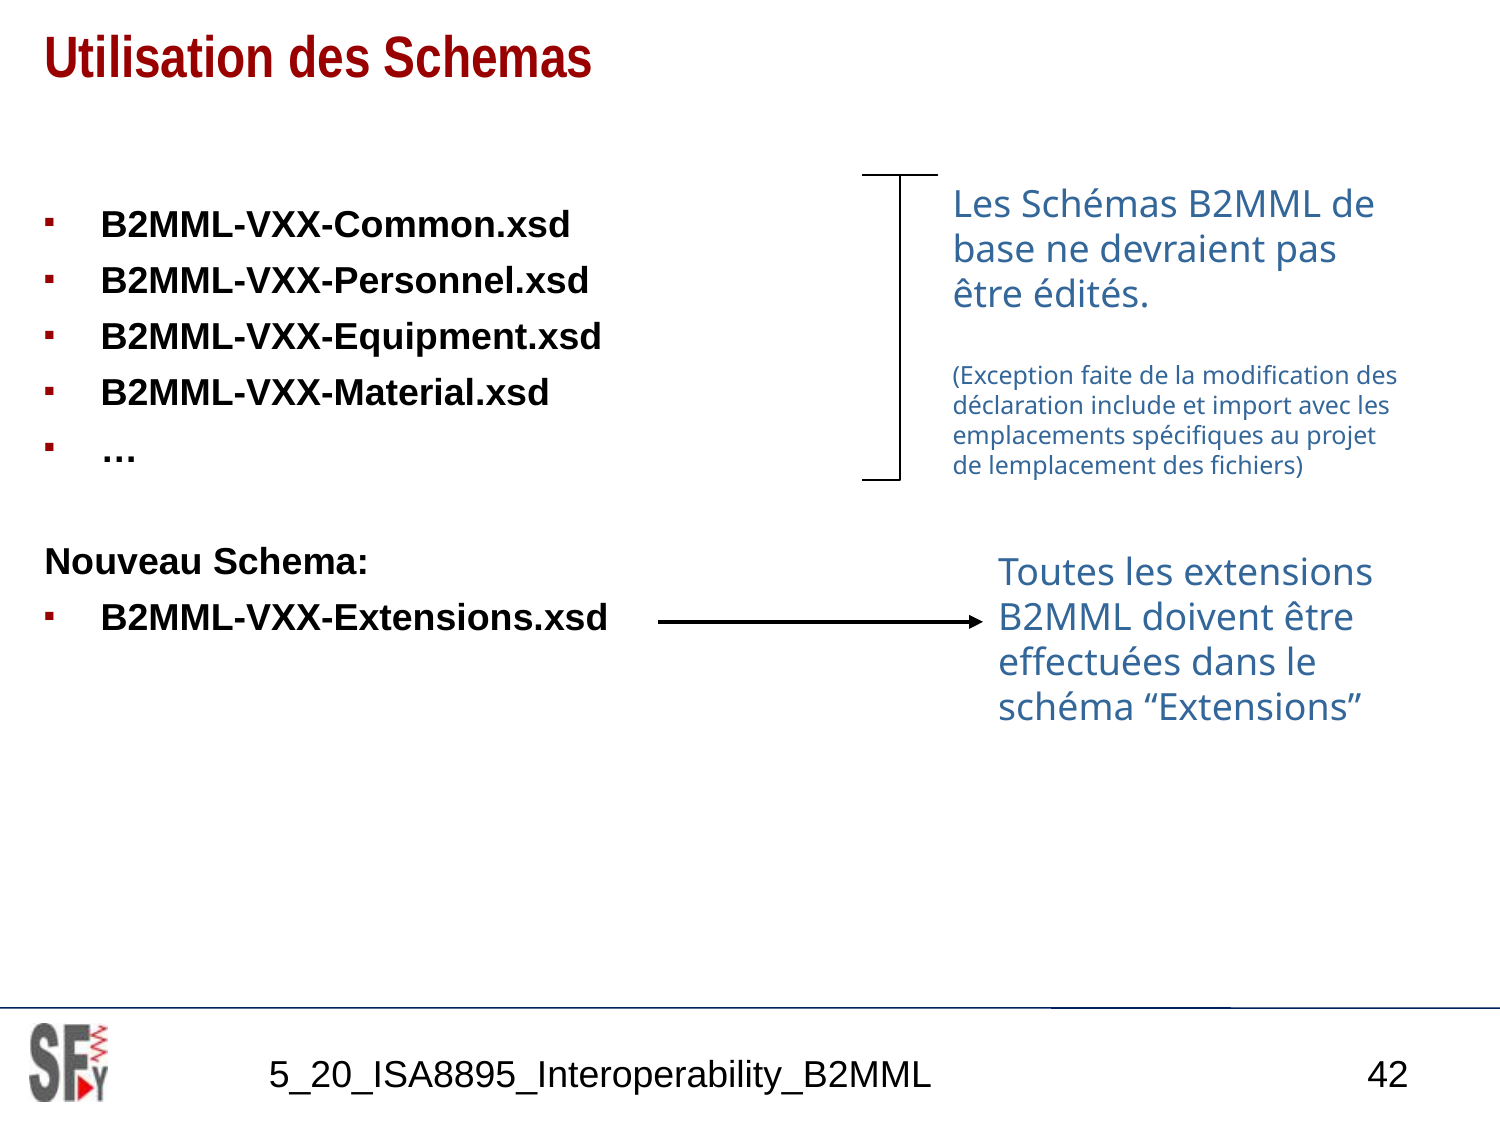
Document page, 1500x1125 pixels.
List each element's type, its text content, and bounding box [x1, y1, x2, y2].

picture [29, 1023, 108, 1102]
text_box Toutes les extensions B2MML doivent être effectuées dans le schéma “Extensions” [983, 532, 1471, 736]
footer 5_20_ISA8895_Interoperability_B2MML [253, 1034, 1336, 1103]
title Utilisation des Schemas [29, 12, 1471, 138]
slide_number <numéro> [1352, 1034, 1490, 1103]
list B2MML-VXX-Common.xsd B2MML-VXX-Personnel.xsd B2MML-VXX-Equipment.xsd B2MML-VXX-Material.xsd … Nouveau Schema: B2MML-VXX-Extensions.xsd [29, 184, 1471, 988]
text_box Les Schémas B2MML de base ne devraient pas être édités. (Exception faite de la modification des déclaration include et import avec les emplacements spécifiques au projet de lemplacement des fichiers) [937, 164, 1425, 488]
